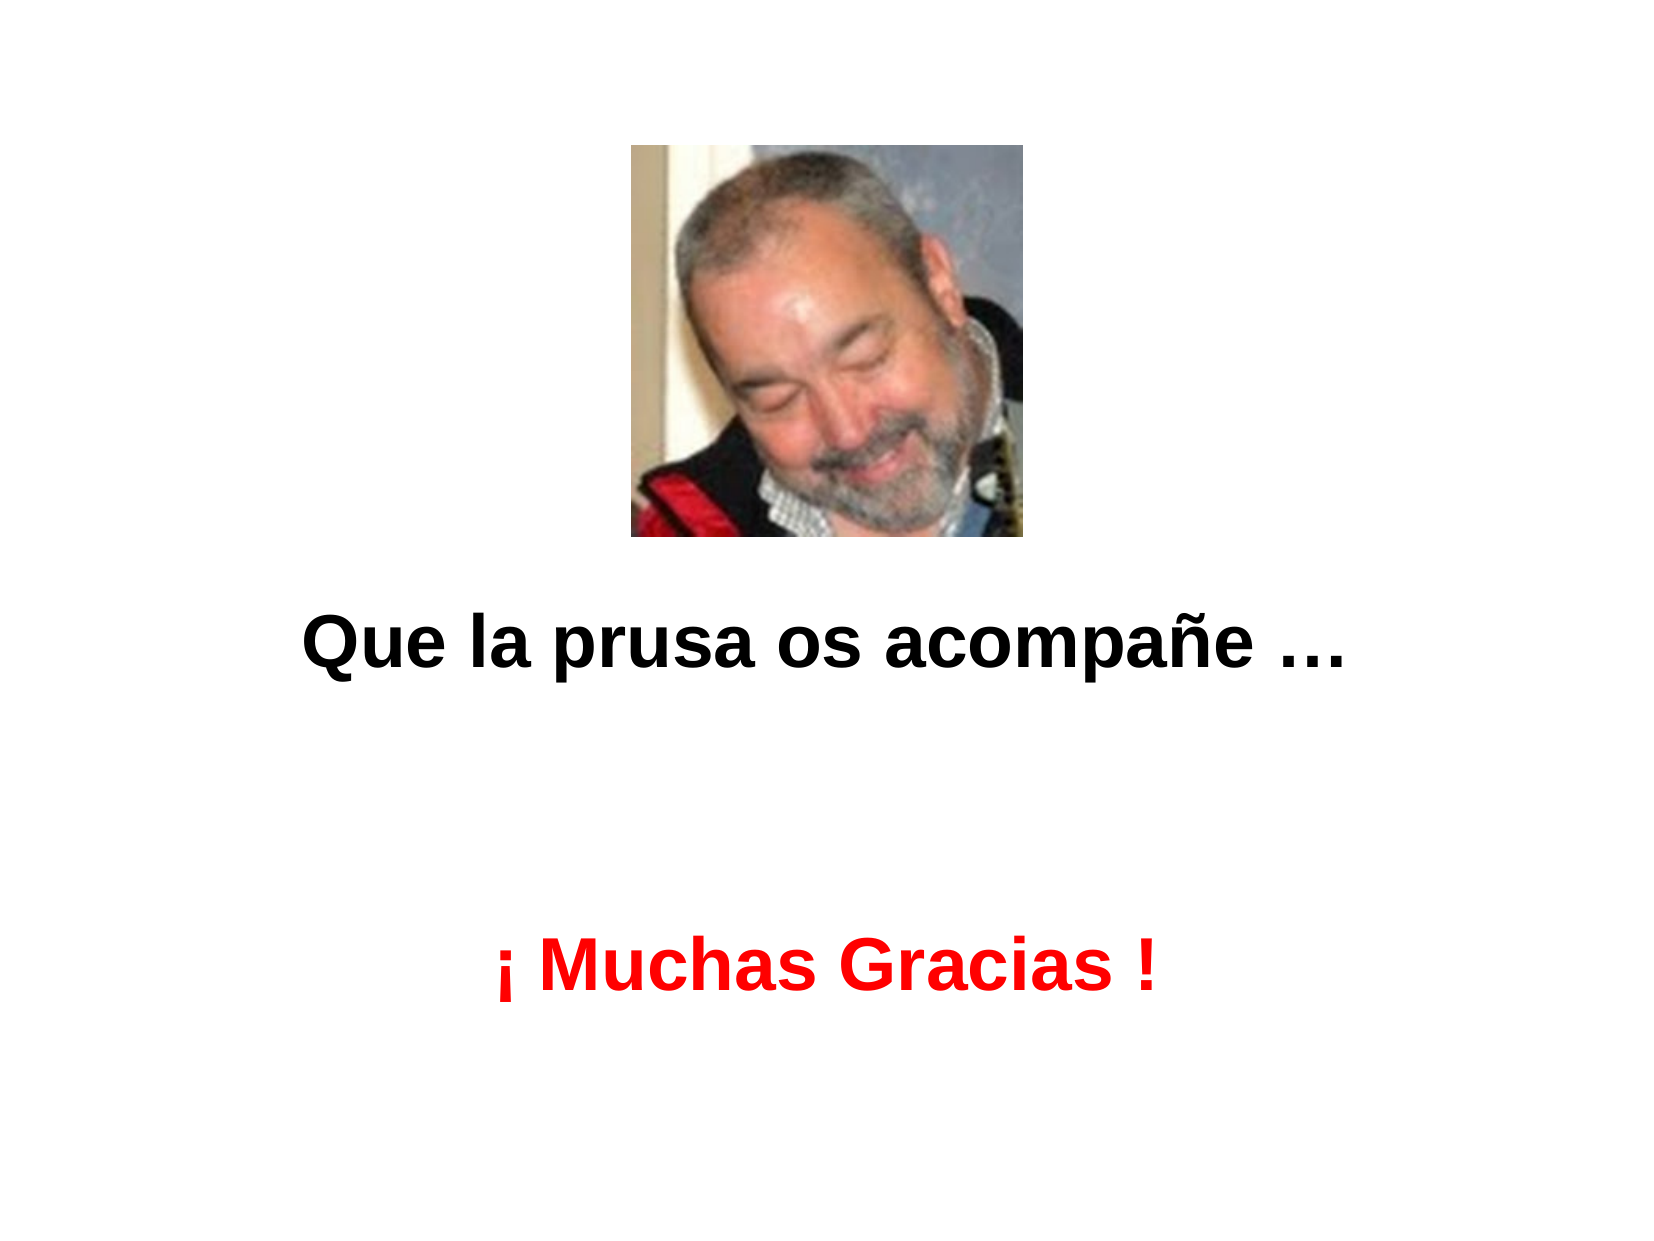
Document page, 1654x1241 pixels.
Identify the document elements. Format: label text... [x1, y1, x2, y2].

picture [631, 145, 1023, 537]
text_box Que la prusa os acompañe … ¡ Muchas Gracias ! [59, 592, 1595, 1015]
